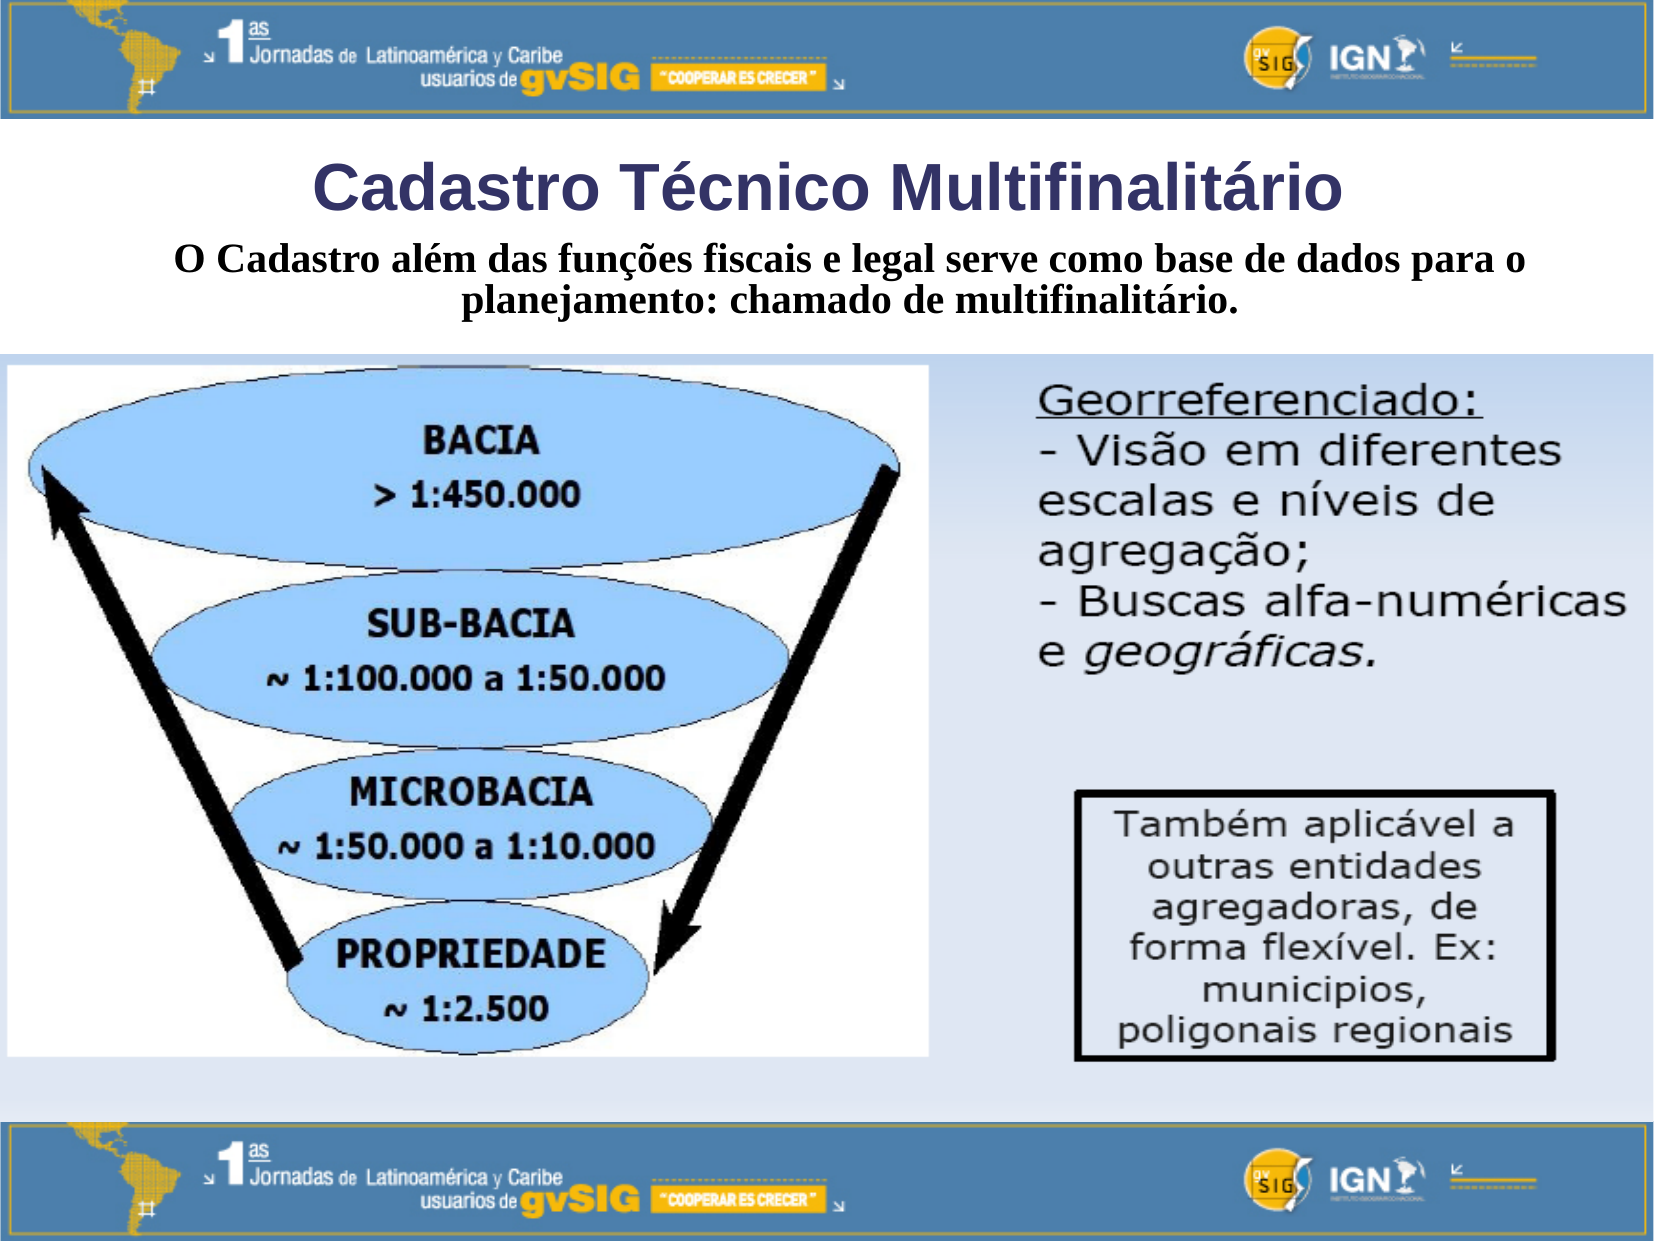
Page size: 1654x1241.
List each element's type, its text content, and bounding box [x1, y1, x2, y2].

picture [0, 354, 1654, 1241]
picture [0, 0, 1654, 119]
text_box O Cadastro além das funções fiscais e legal serve como base de dados para o planejamento: chamado de multifinalitário. [106, 118, 1595, 354]
